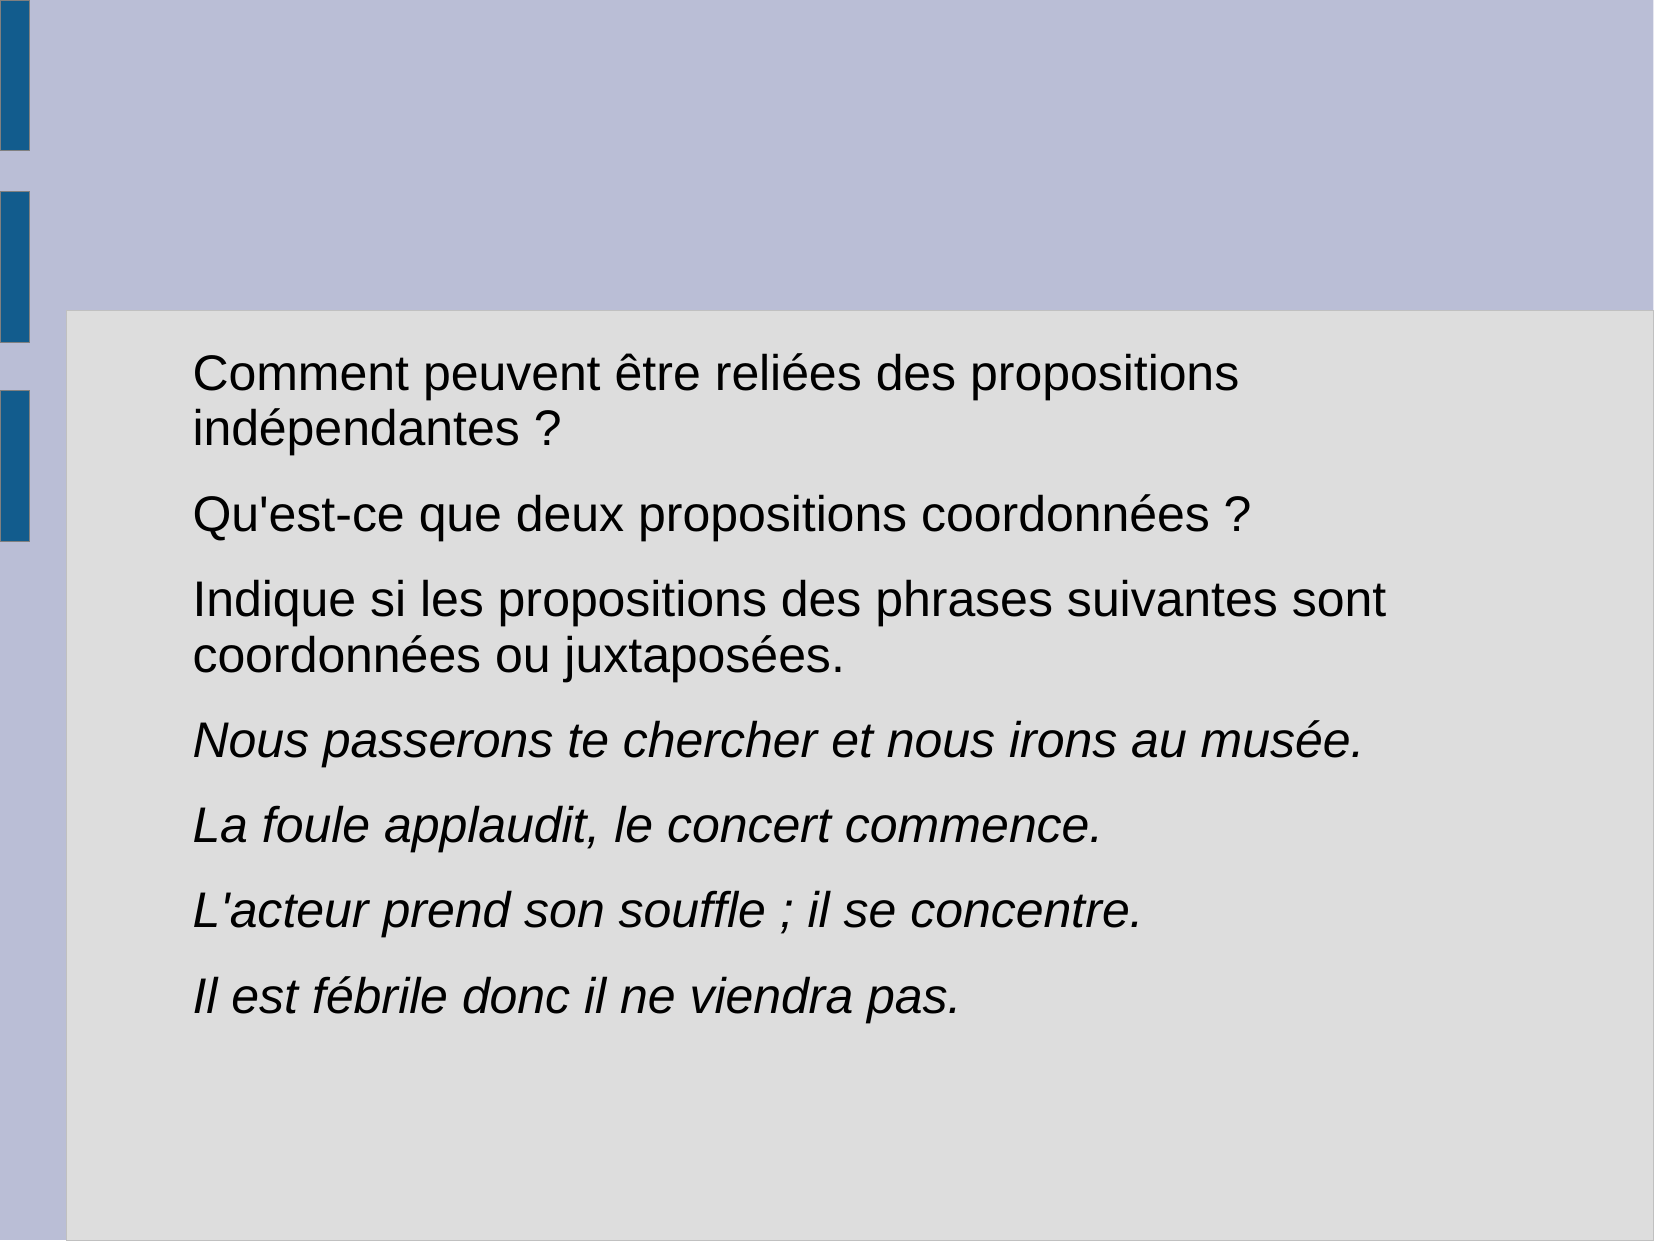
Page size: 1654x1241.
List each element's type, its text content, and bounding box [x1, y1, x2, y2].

list Comment peuvent être reliées des propositions indépendantes ? Qu'est-ce que deux propositions coordonnées ? Indique si les propositions des phrases suivantes sont coordonnées ou juxtaposées. Nous passerons te chercher et nous irons au musée. La foule applaudit, le concert commence. L'acteur prend son souffle ; il se concentre. Il est fébrile donc il ne viendra pas. [121, 344, 1534, 1127]
